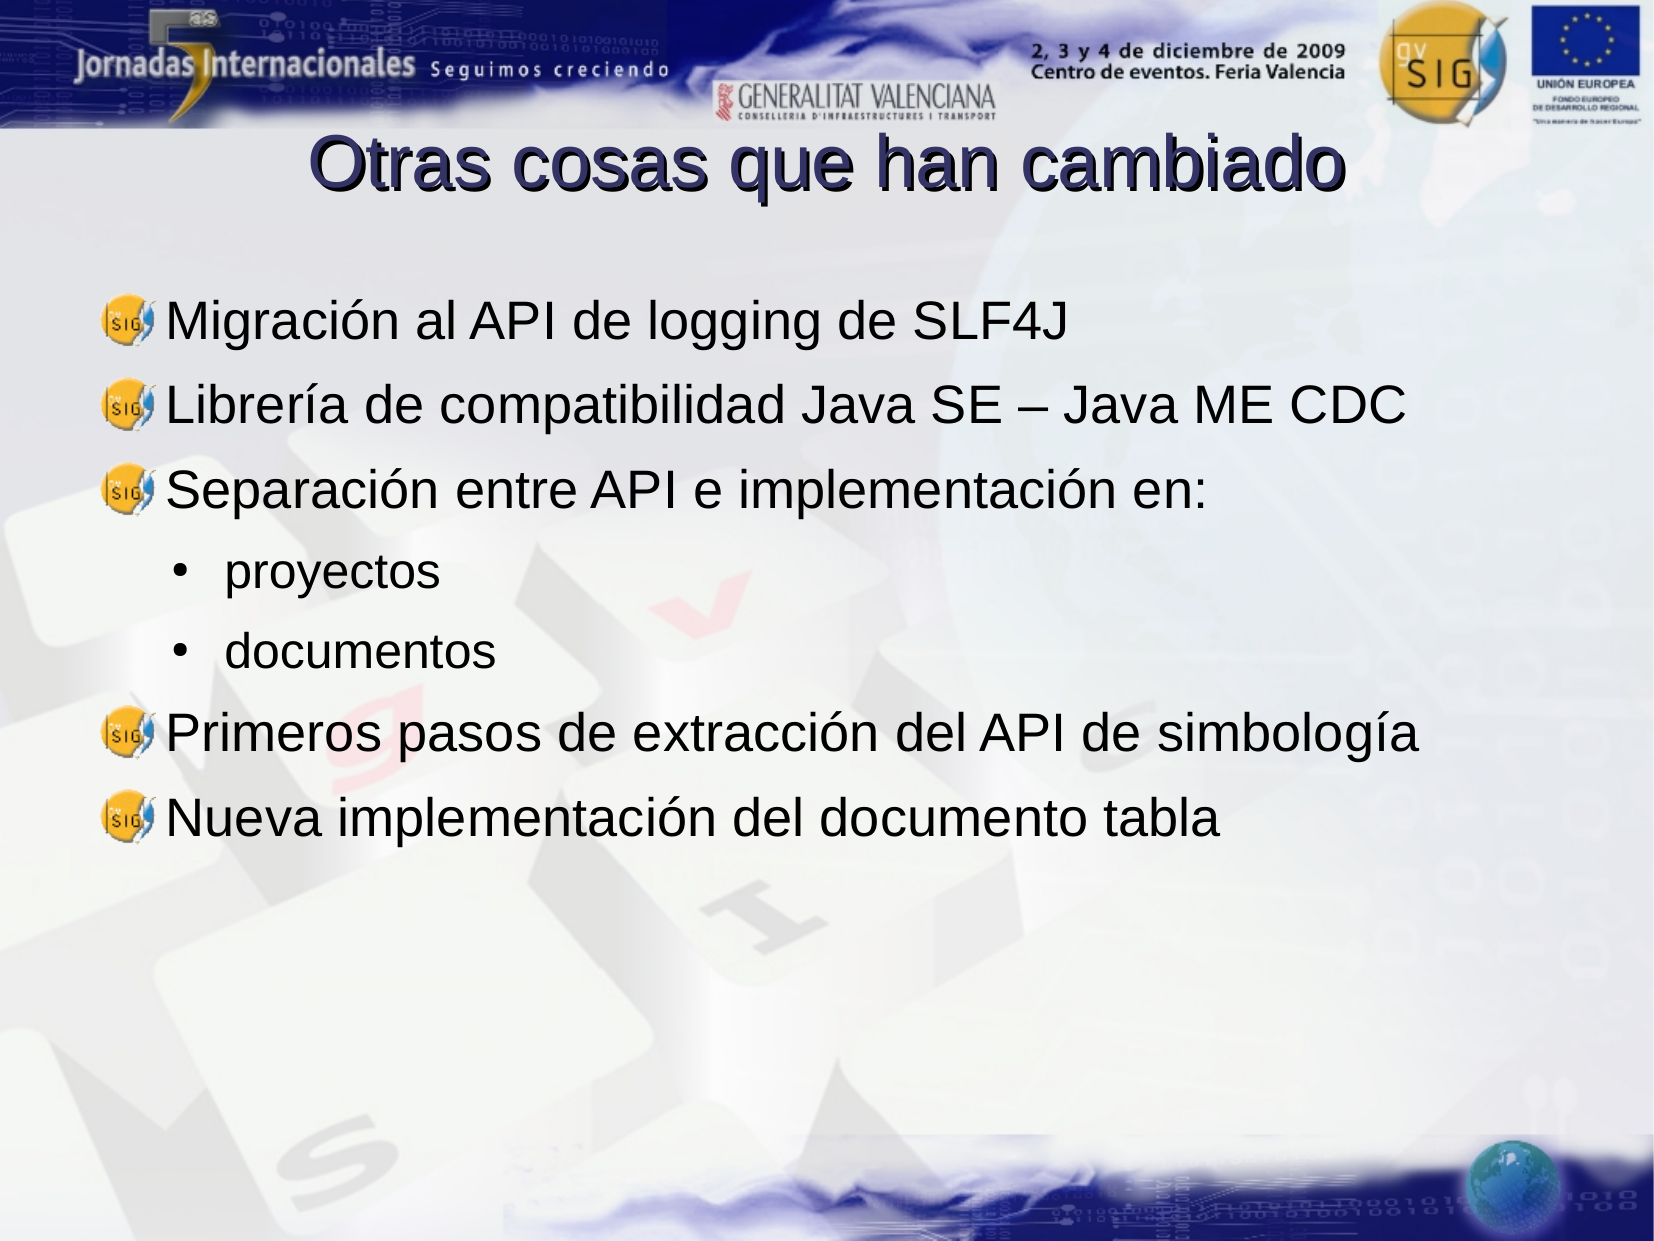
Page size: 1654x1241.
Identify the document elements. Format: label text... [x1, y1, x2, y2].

list Migración al API de logging de SLF4J Librería de compatibilidad Java SE – Java ME CDC Separación entre API e implementación en: proyectos documentos Primeros pasos de extracción del API de simbología Nueva implementación del documento tabla [82, 290, 1571, 1109]
picture [0, 0, 1654, 1241]
title Otras cosas que han cambiado [82, 47, 1571, 258]
